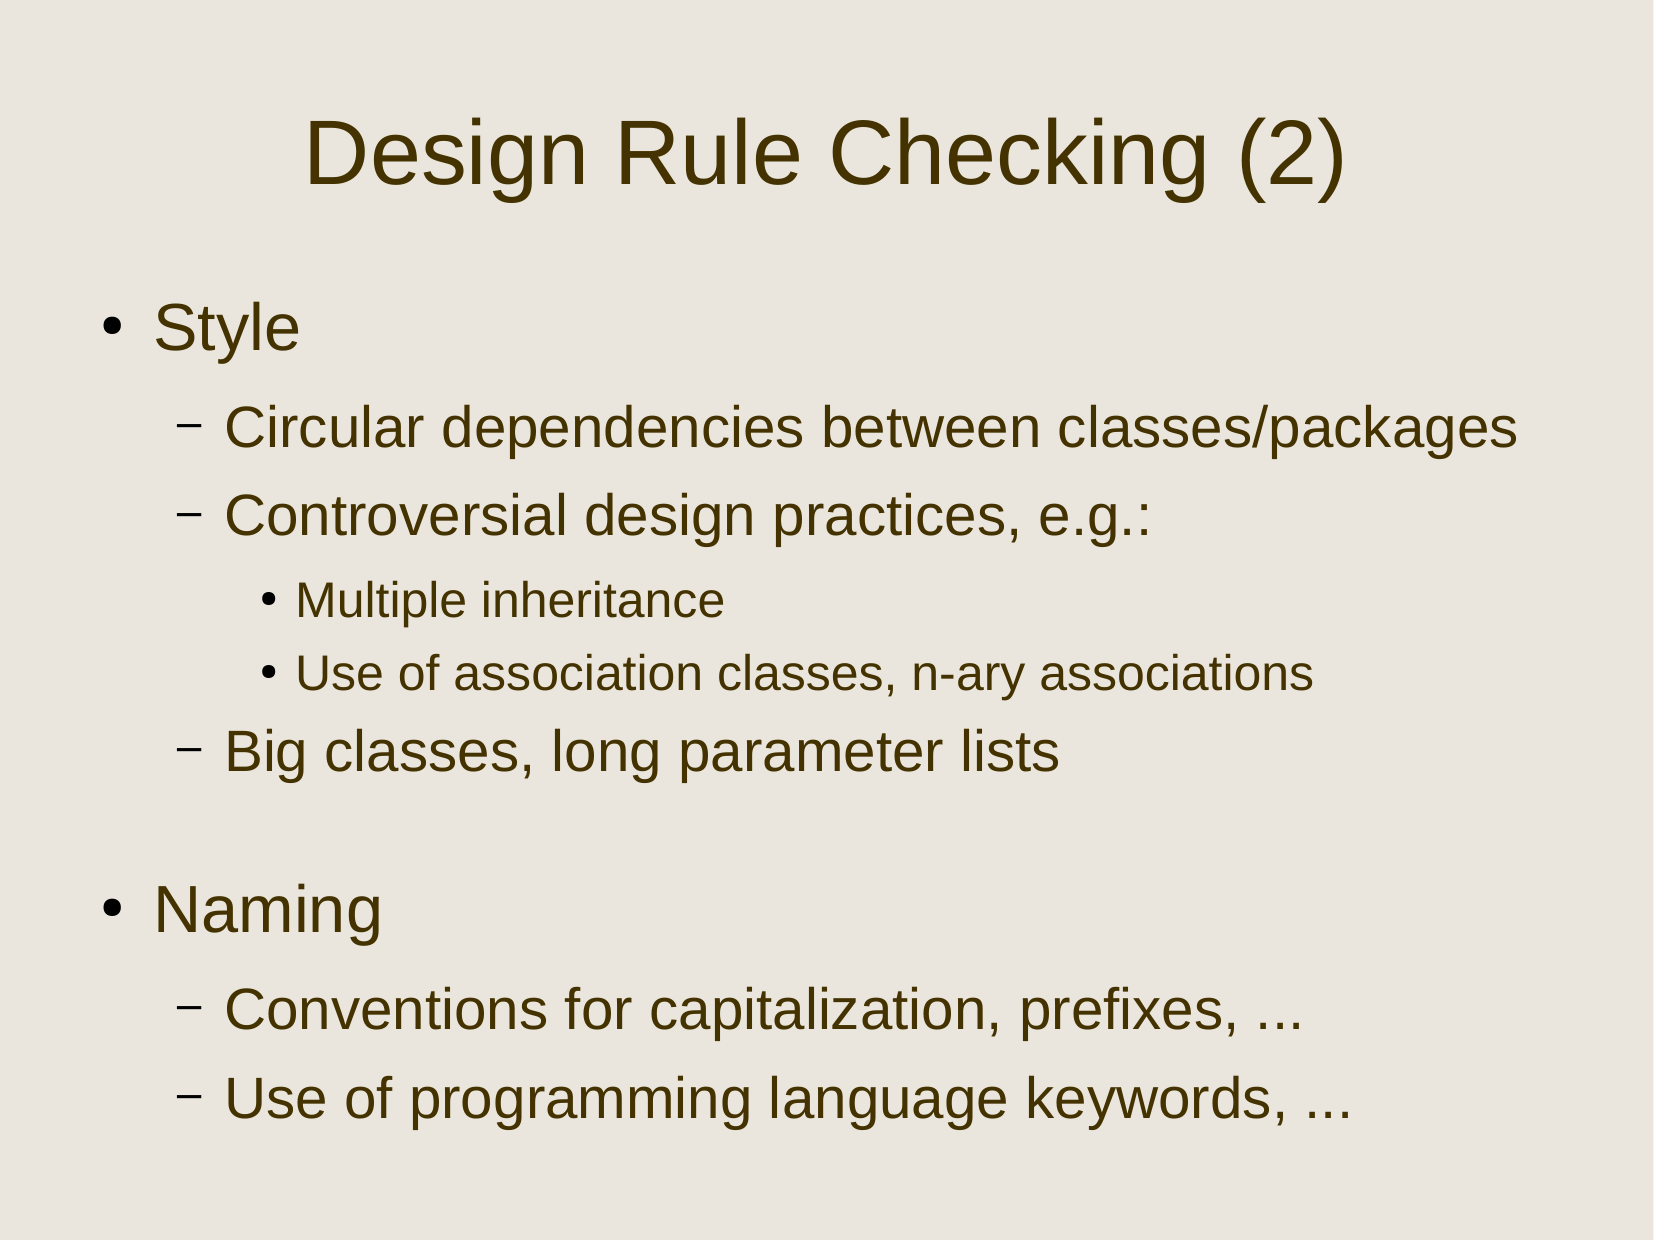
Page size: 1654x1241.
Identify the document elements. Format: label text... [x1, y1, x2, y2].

list Style Circular dependencies between classes/packages Controversial design practices, e.g.: Multiple inheritance Use of association classes, n-ary associations Big classes, long parameter lists Naming Conventions for capitalization, prefixes, ... Use of programming language keywords, ... [82, 290, 1571, 1129]
title Design Rule Checking (2) [82, 49, 1571, 257]
